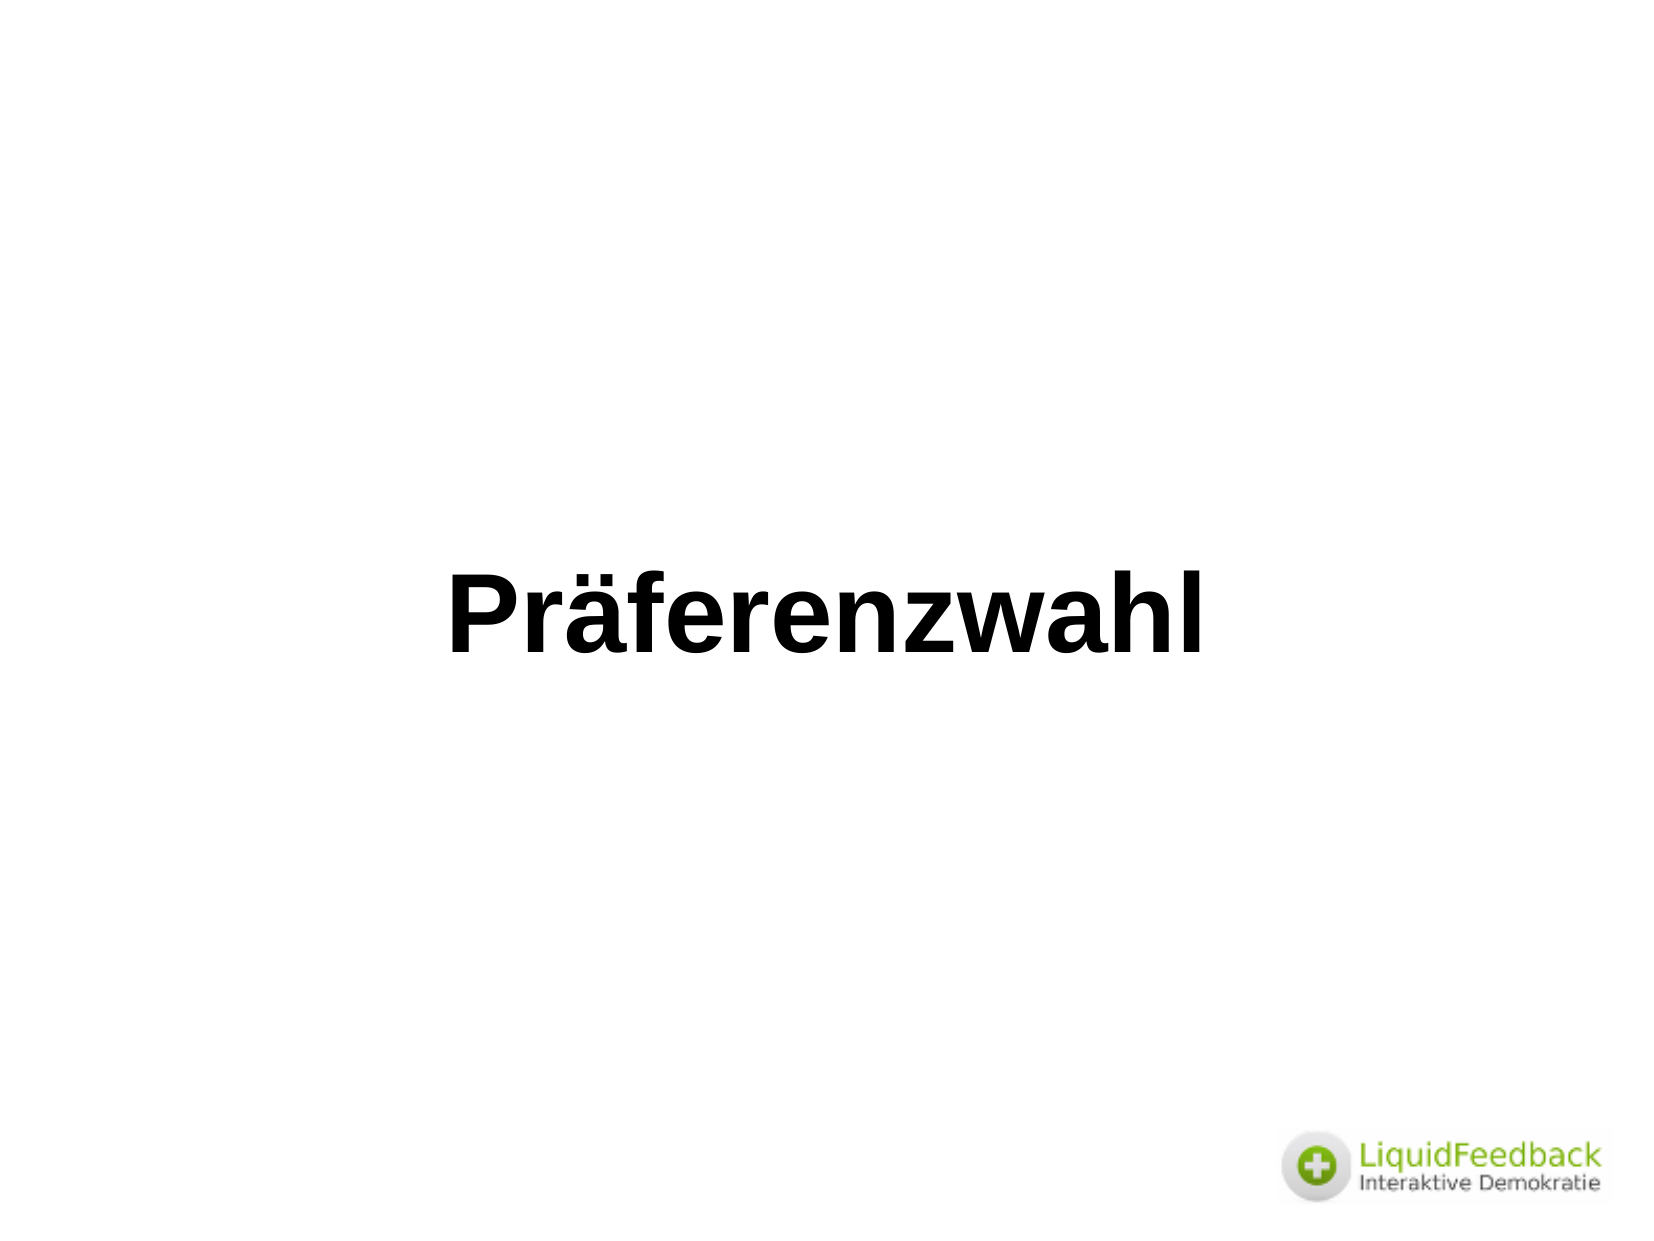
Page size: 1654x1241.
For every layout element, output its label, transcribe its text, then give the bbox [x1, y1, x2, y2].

picture [1276, 1127, 1613, 1205]
subtitle Präferenzwahl [82, 118, 1571, 1109]
